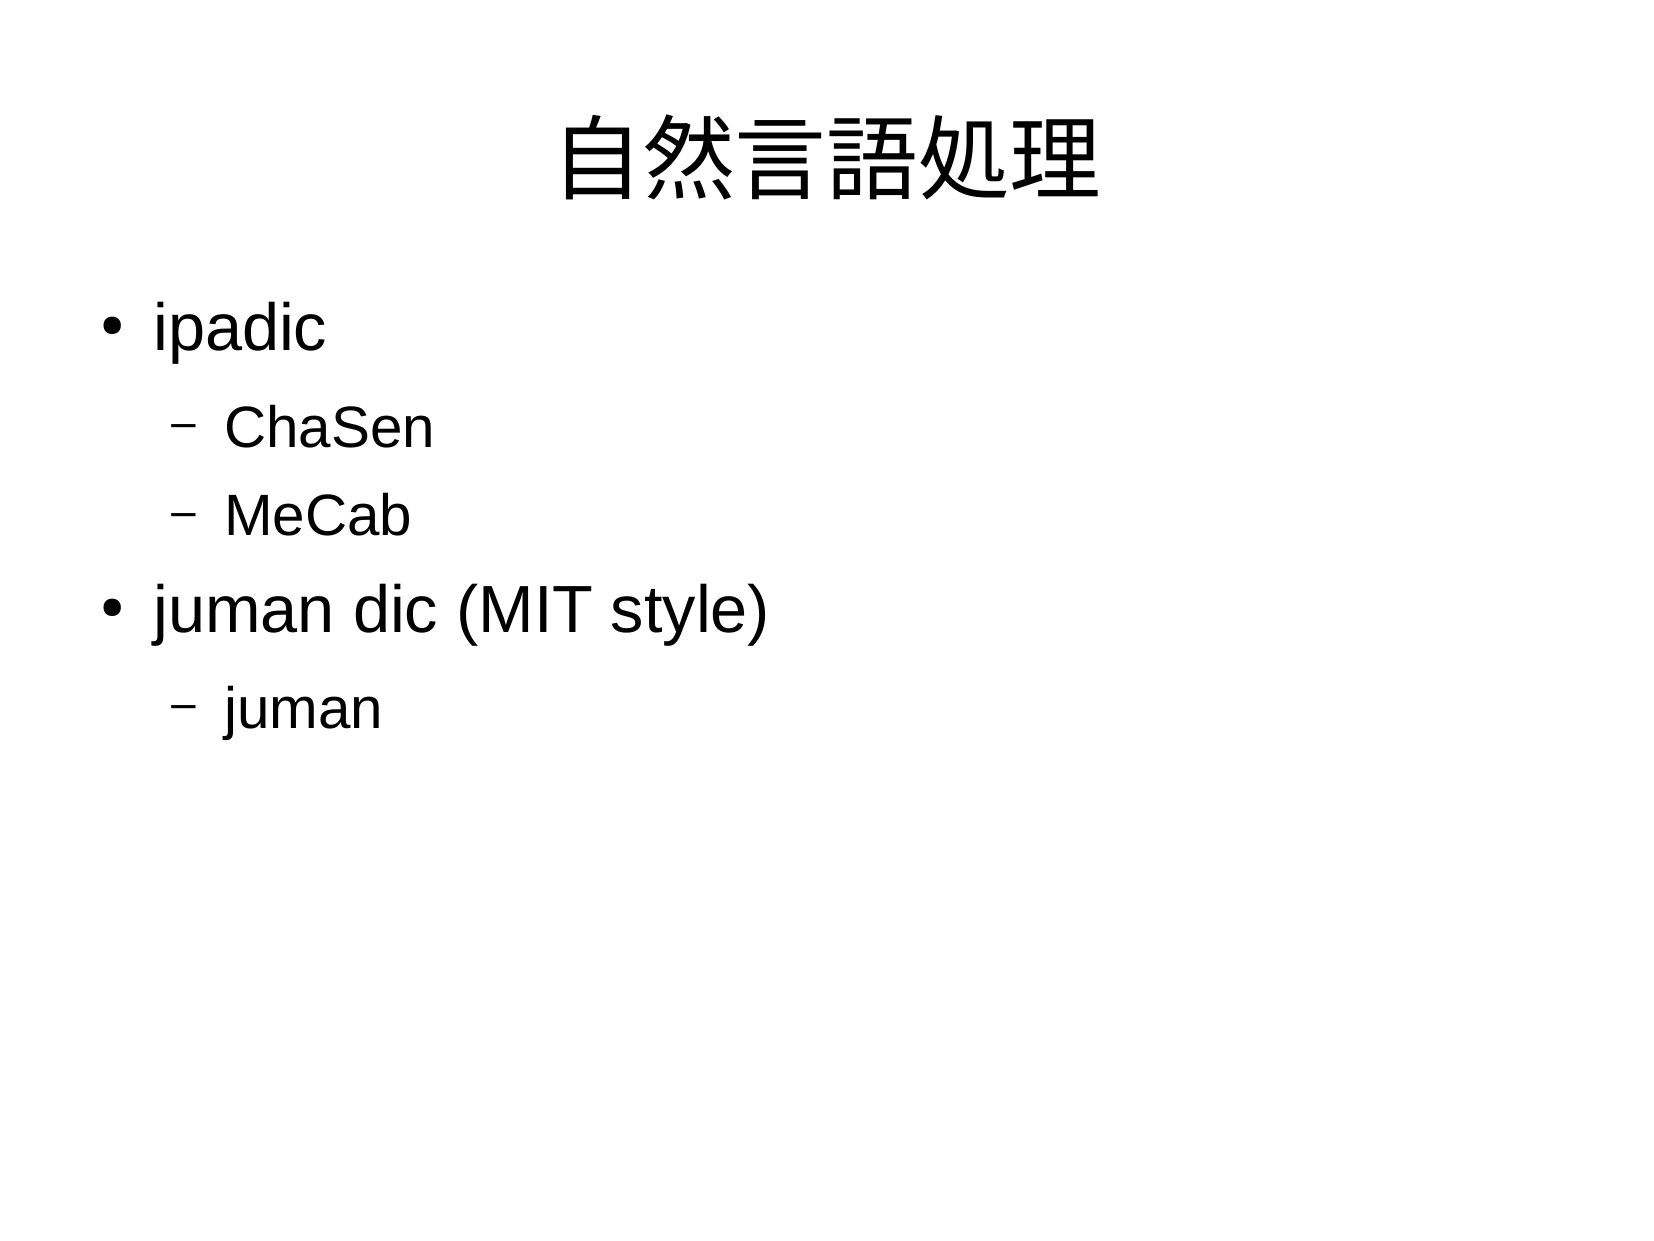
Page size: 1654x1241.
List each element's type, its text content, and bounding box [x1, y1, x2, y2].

list ipadic ChaSen MeCab juman dic (MIT style) juman [82, 290, 1538, 1010]
title 自然言語処理 [82, 49, 1571, 257]
